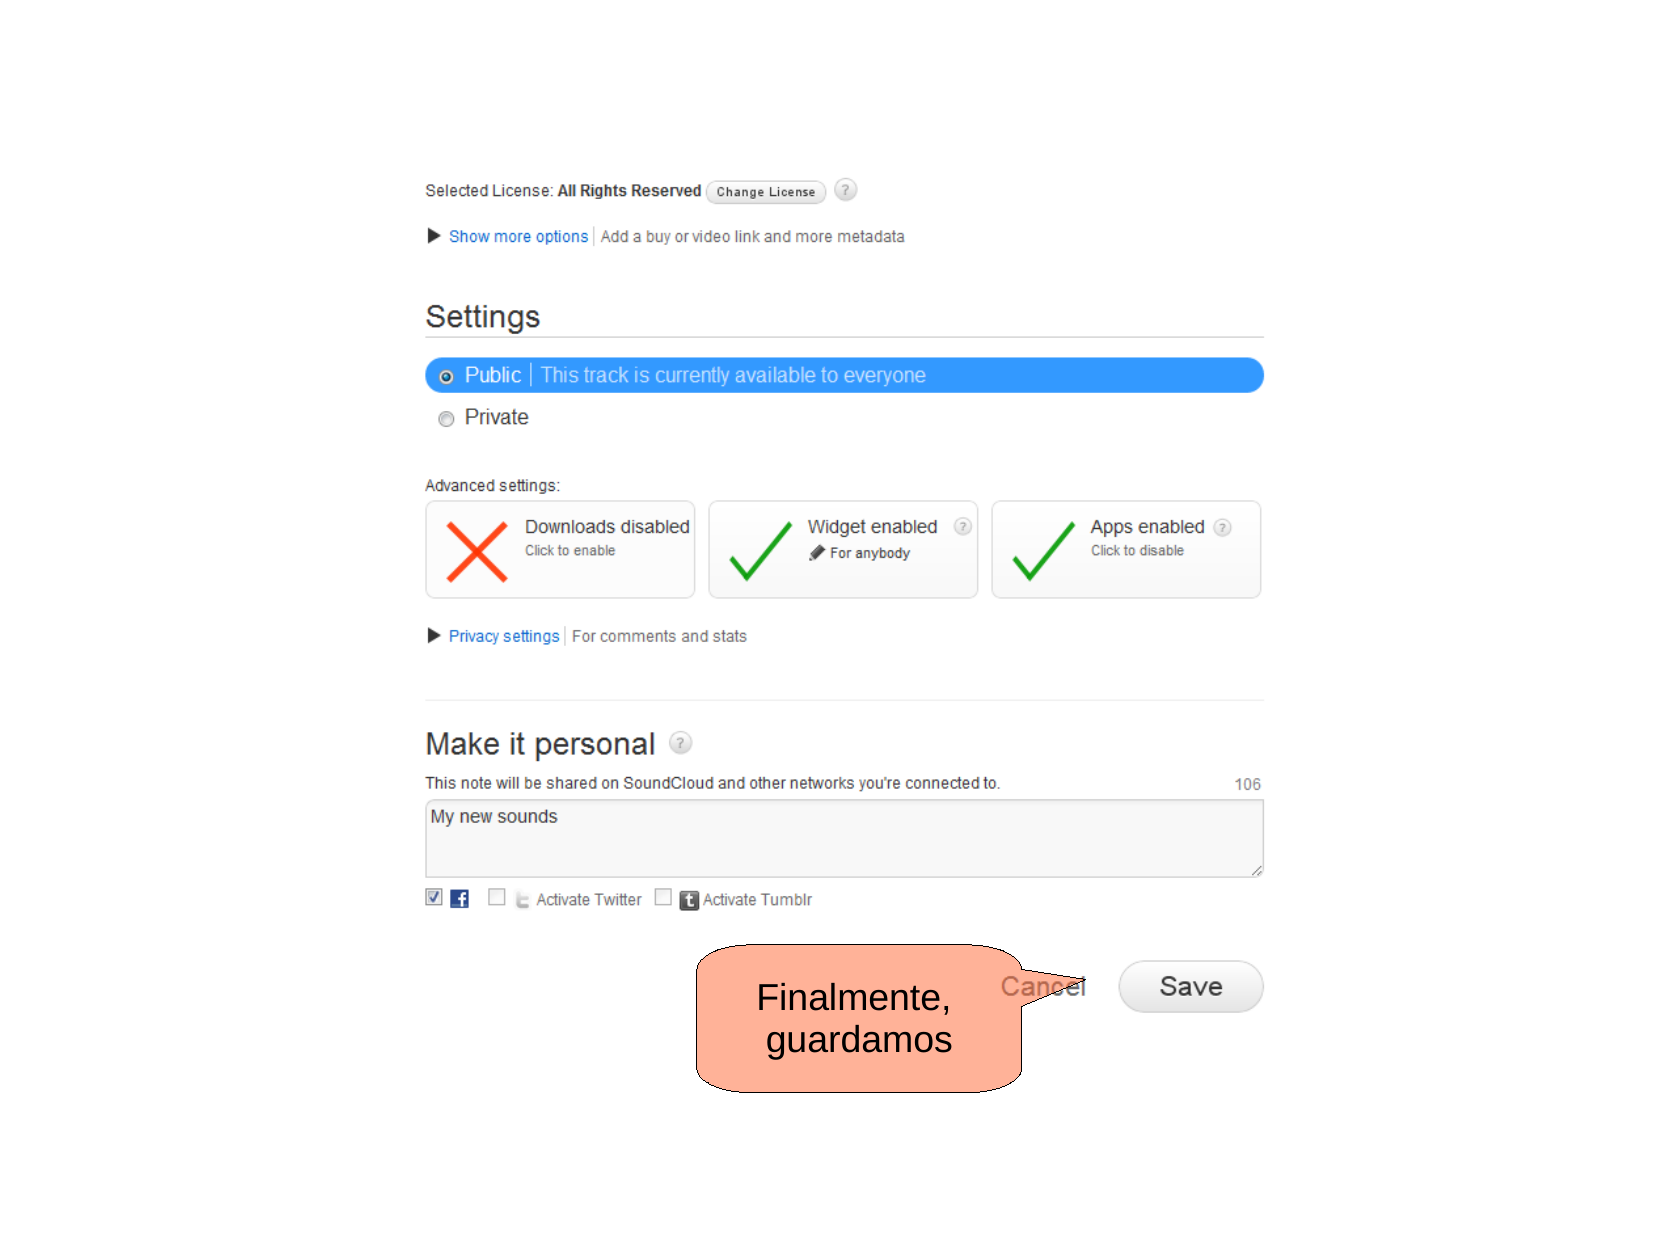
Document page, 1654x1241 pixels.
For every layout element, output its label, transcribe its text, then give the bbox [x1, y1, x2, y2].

picture [18, 161, 1654, 1068]
text_box Finalmente, guardamos [696, 944, 1086, 1093]
